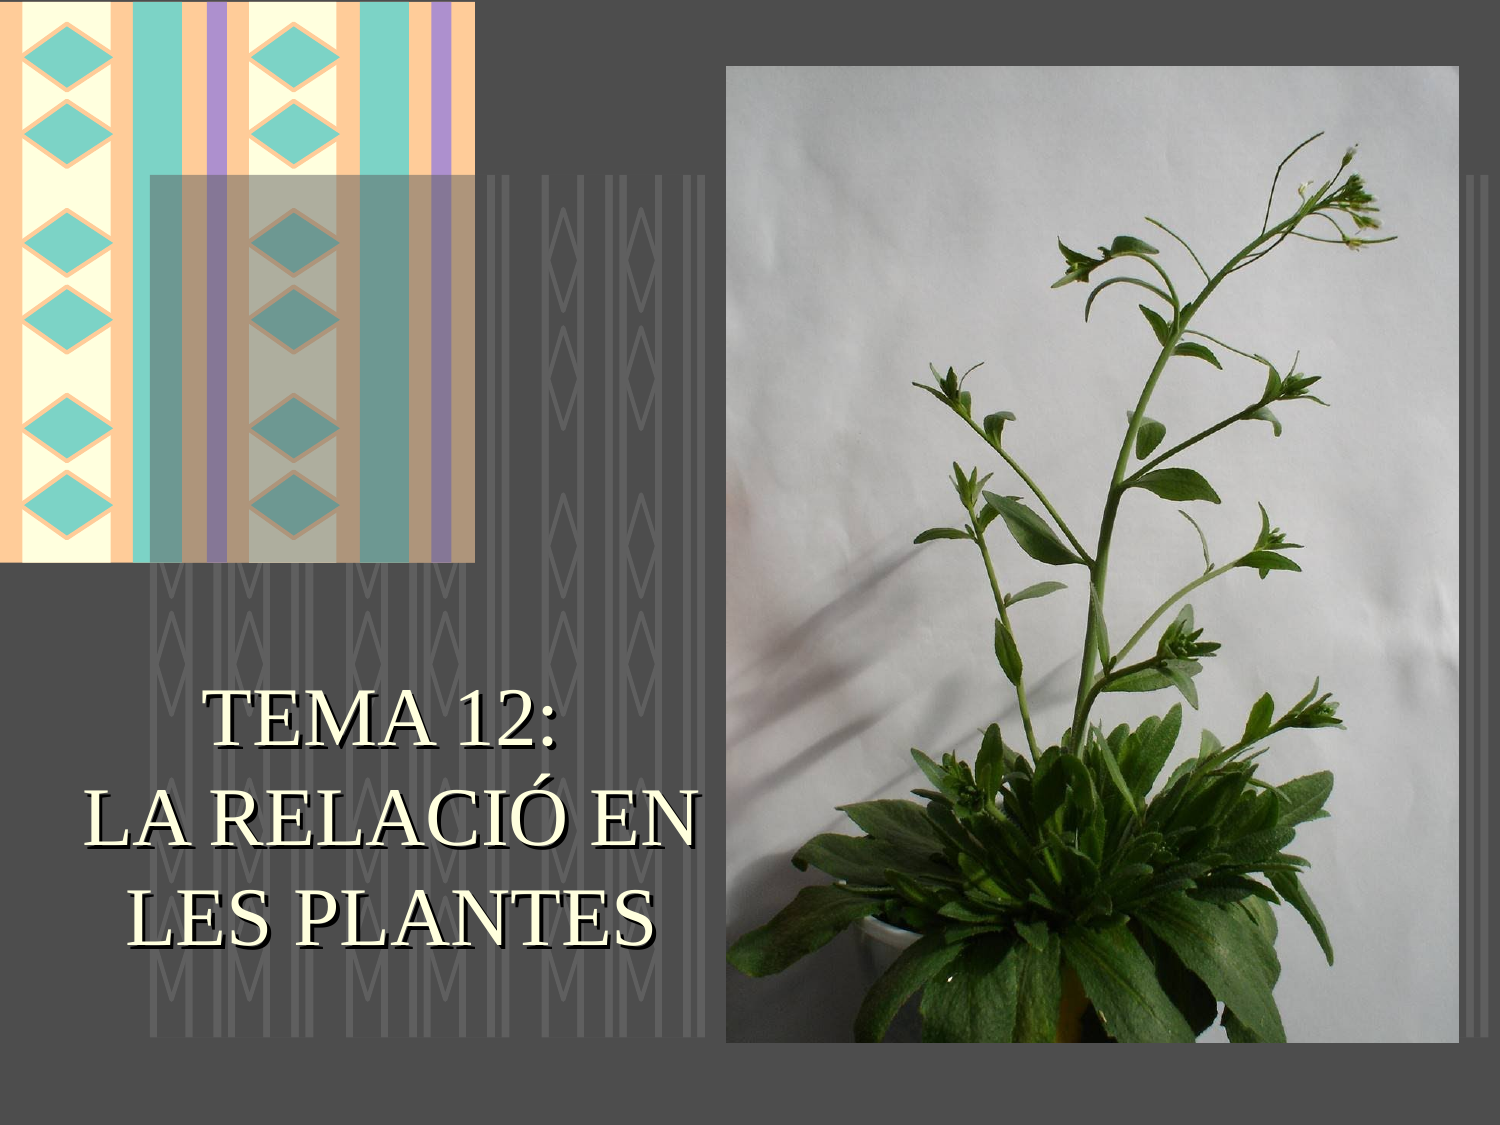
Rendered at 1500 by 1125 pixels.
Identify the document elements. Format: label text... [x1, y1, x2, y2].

title TEMA 12: LA RELACIÓ EN LES PLANTES [41, 538, 742, 1086]
picture [726, 66, 1459, 1043]
